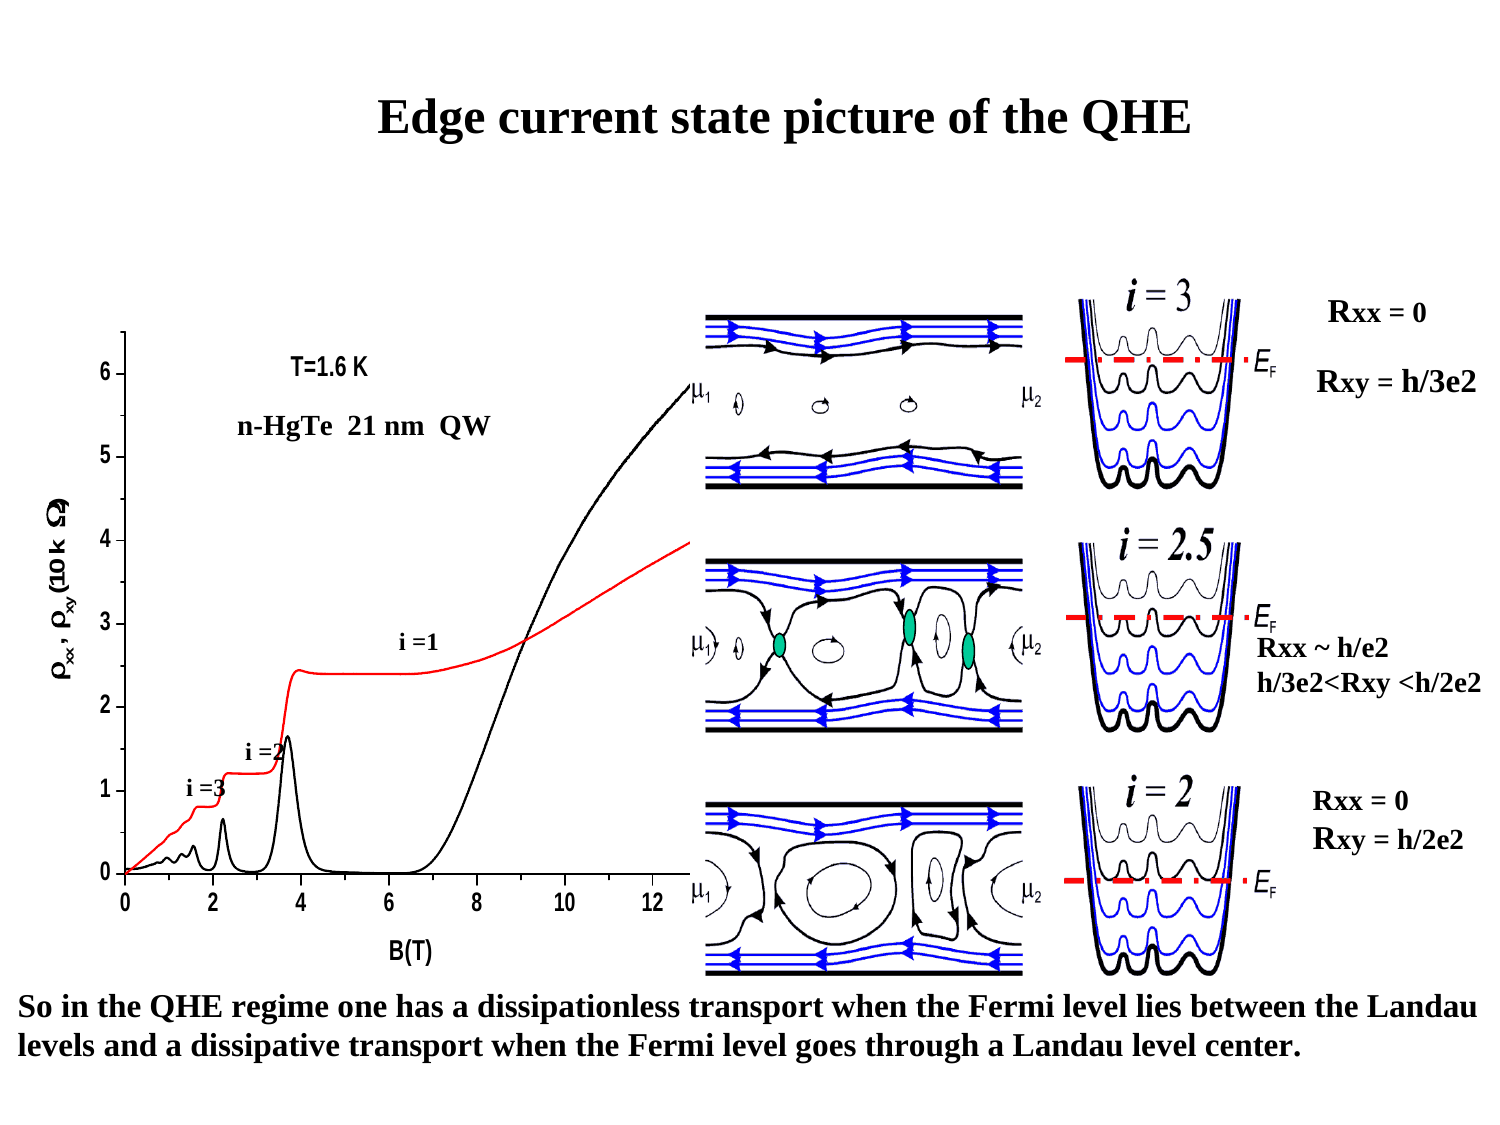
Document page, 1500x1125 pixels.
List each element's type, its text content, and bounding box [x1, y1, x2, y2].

title Edge current state picture of the QHE [147, 66, 1423, 161]
text_box n-HgTe 21 nm QW [222, 398, 507, 449]
text_box i =1 [384, 617, 454, 664]
text_box So in the QHE regime one has a dissipationless transport when the Fermi level lies between the Landau levels and a dissipative transport when the Fermi level goes through a Landau level center. [2, 976, 1500, 1072]
text_box i =2 [230, 727, 301, 774]
picture [0, 278, 1276, 1022]
text_box Rxx = 0 Rxy = h/2e2 [1297, 773, 1480, 899]
text_box Rxx = 0 [1313, 281, 1443, 337]
text_box Rxy = h/3e2 [1301, 351, 1493, 407]
text_box Rxx ~ h/e2 h/3e2<Rxy <h/2e2 [1242, 621, 1500, 707]
text_box i =3 [171, 763, 242, 809]
